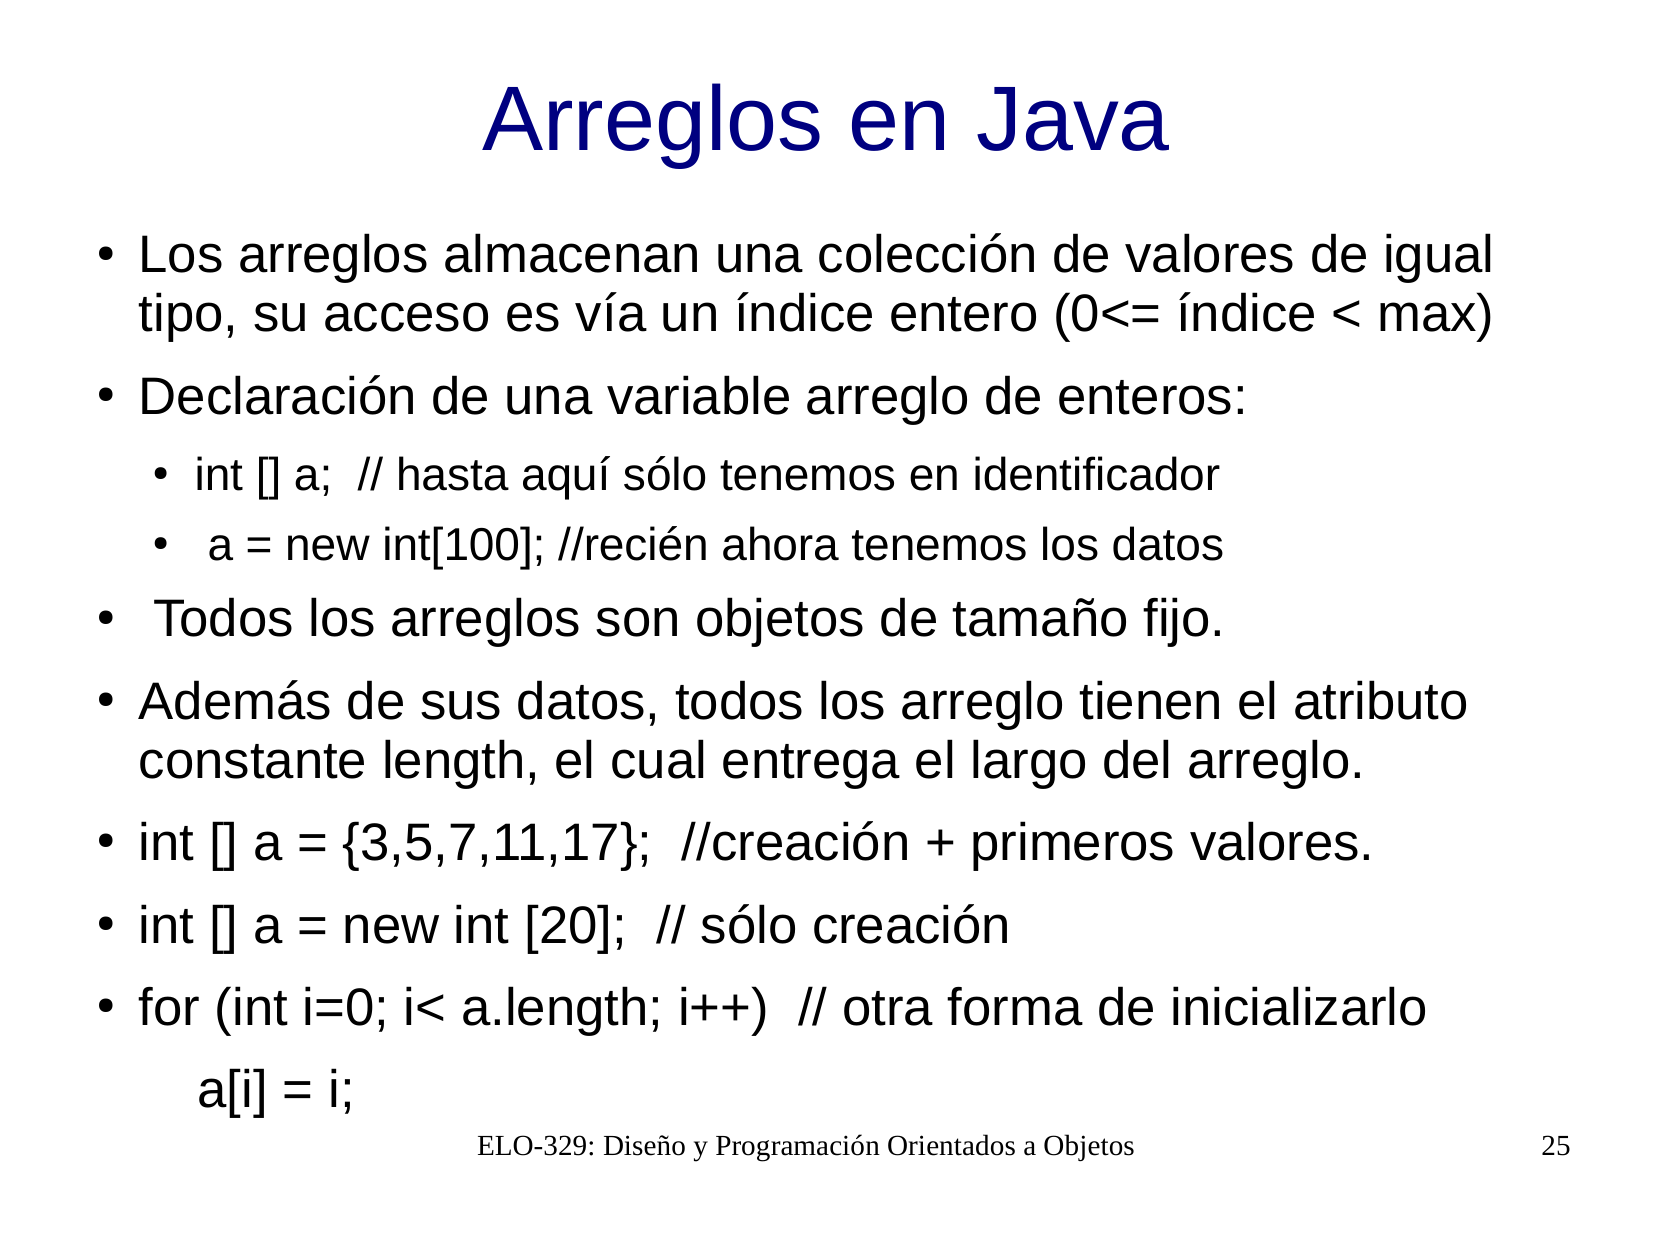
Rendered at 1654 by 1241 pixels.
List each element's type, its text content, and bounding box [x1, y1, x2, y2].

title Arreglos en Java [82, 49, 1571, 188]
list Los arreglos almacenan una colección de valores de igual tipo, su acceso es vía un índice entero (0<= índice < max) Declaración de una variable arreglo de enteros: int [] a; // hasta aquí sólo tenemos en identificador a = new int[100]; //recién ahora tenemos los datos Todos los arreglos son objetos de tamaño fijo. Además de sus datos, todos los arreglo tienen el atributo constante length, el cual entrega el largo del arreglo. int [] a = {3,5,7,11,17}; //creación + primeros valores. int [] a = new int [20]; // sólo creación for (int i=0; i< a.length; i++) // otra forma de inicializarlo a[i] = i; [82, 225, 1571, 1126]
